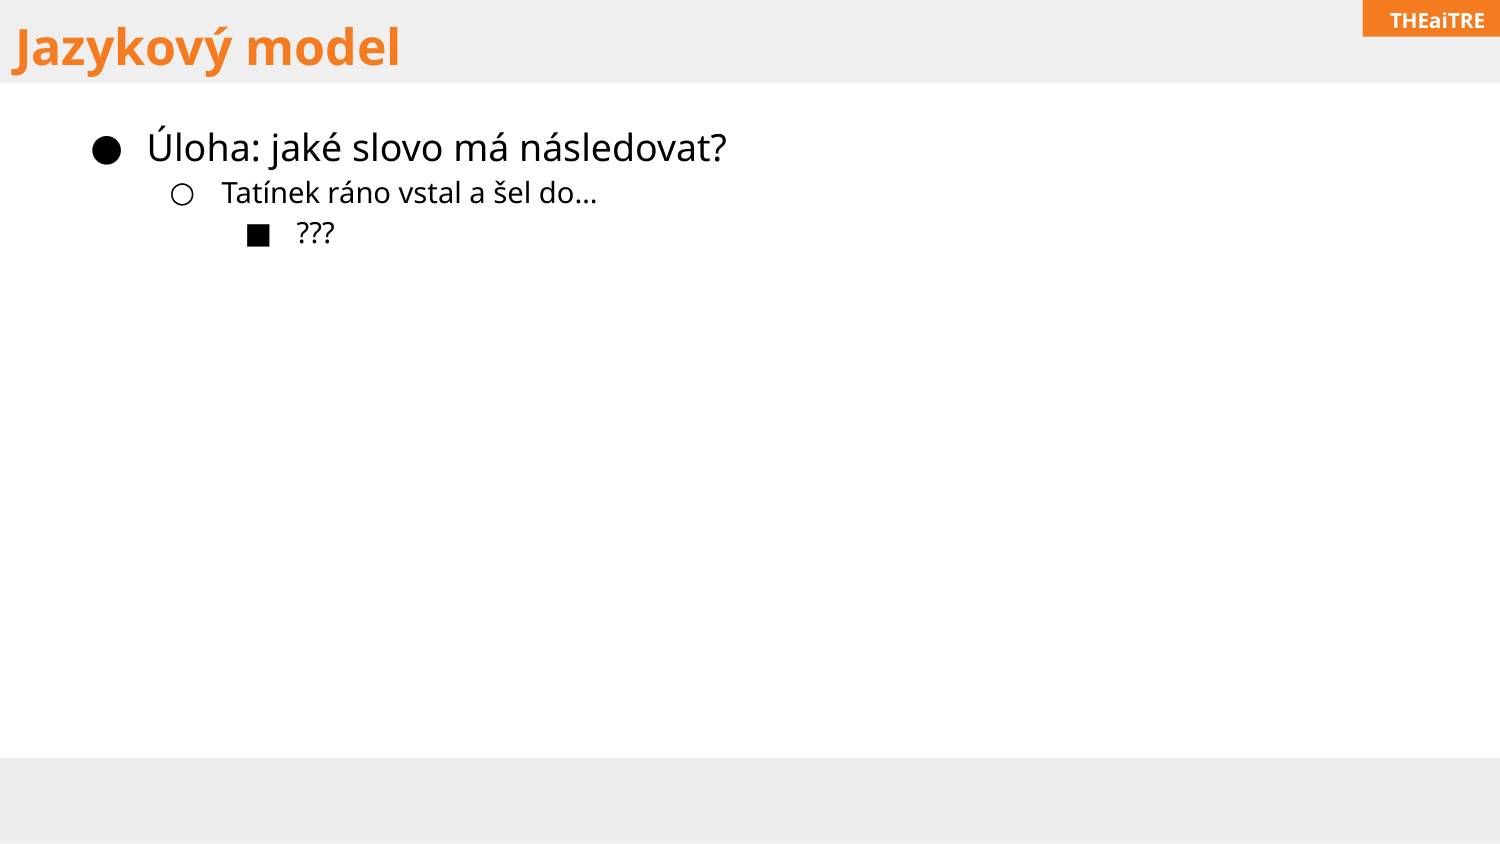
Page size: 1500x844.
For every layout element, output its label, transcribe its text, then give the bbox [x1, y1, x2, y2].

title Jazykový model [0, 0, 1500, 83]
list Úloha: jaké slovo má následovat? Tatínek ráno vstal a šel do… ??? [56, 102, 1455, 778]
subtitle THEaiTRE [1362, 0, 1500, 37]
